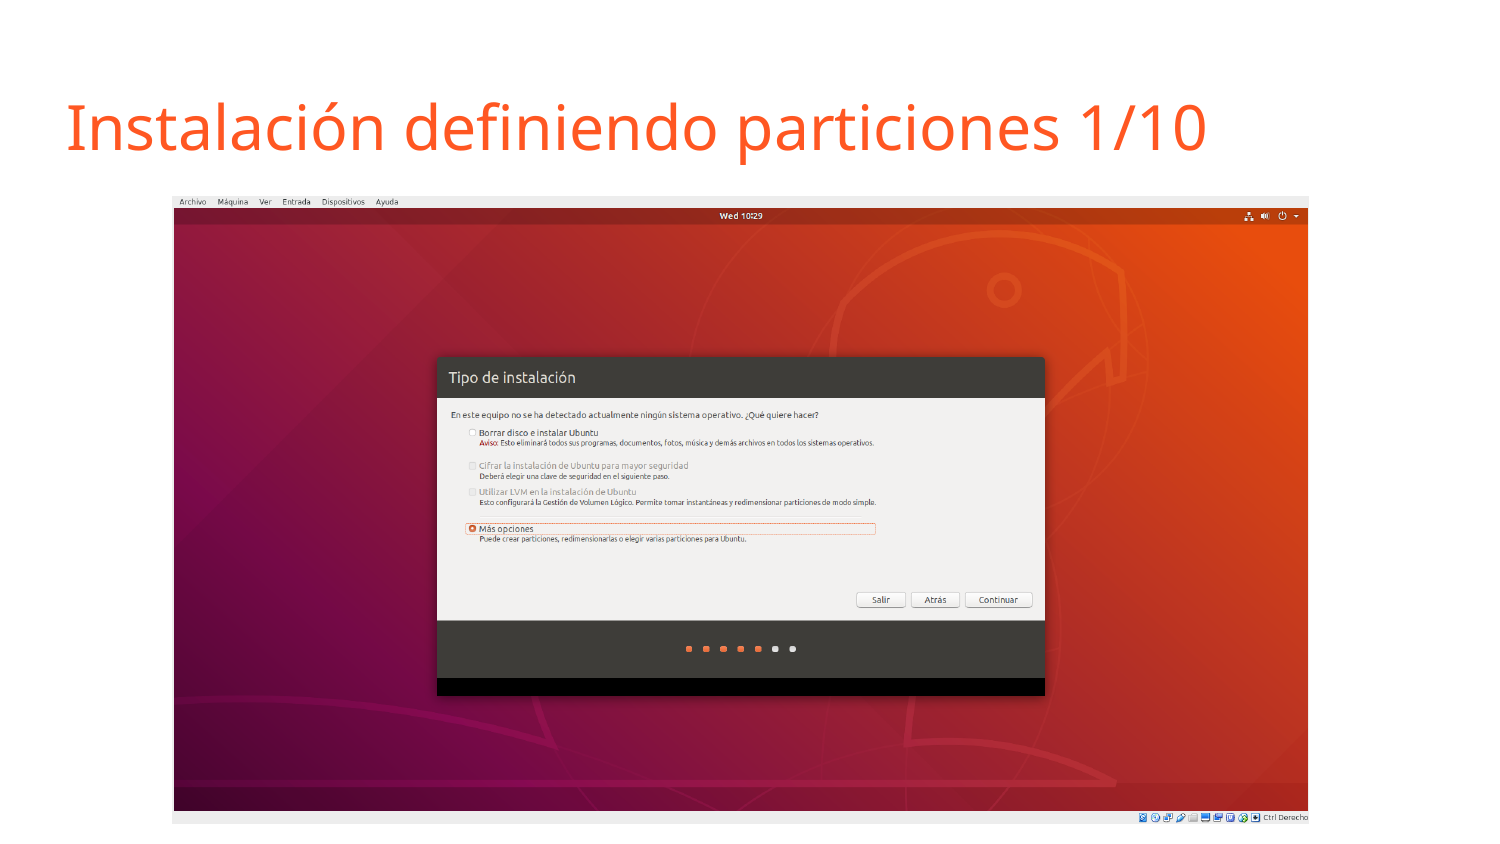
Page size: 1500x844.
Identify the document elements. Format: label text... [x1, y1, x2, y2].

picture [172, 196, 1309, 824]
title Instalación definiendo particiones 1/10 [51, 72, 1449, 167]
